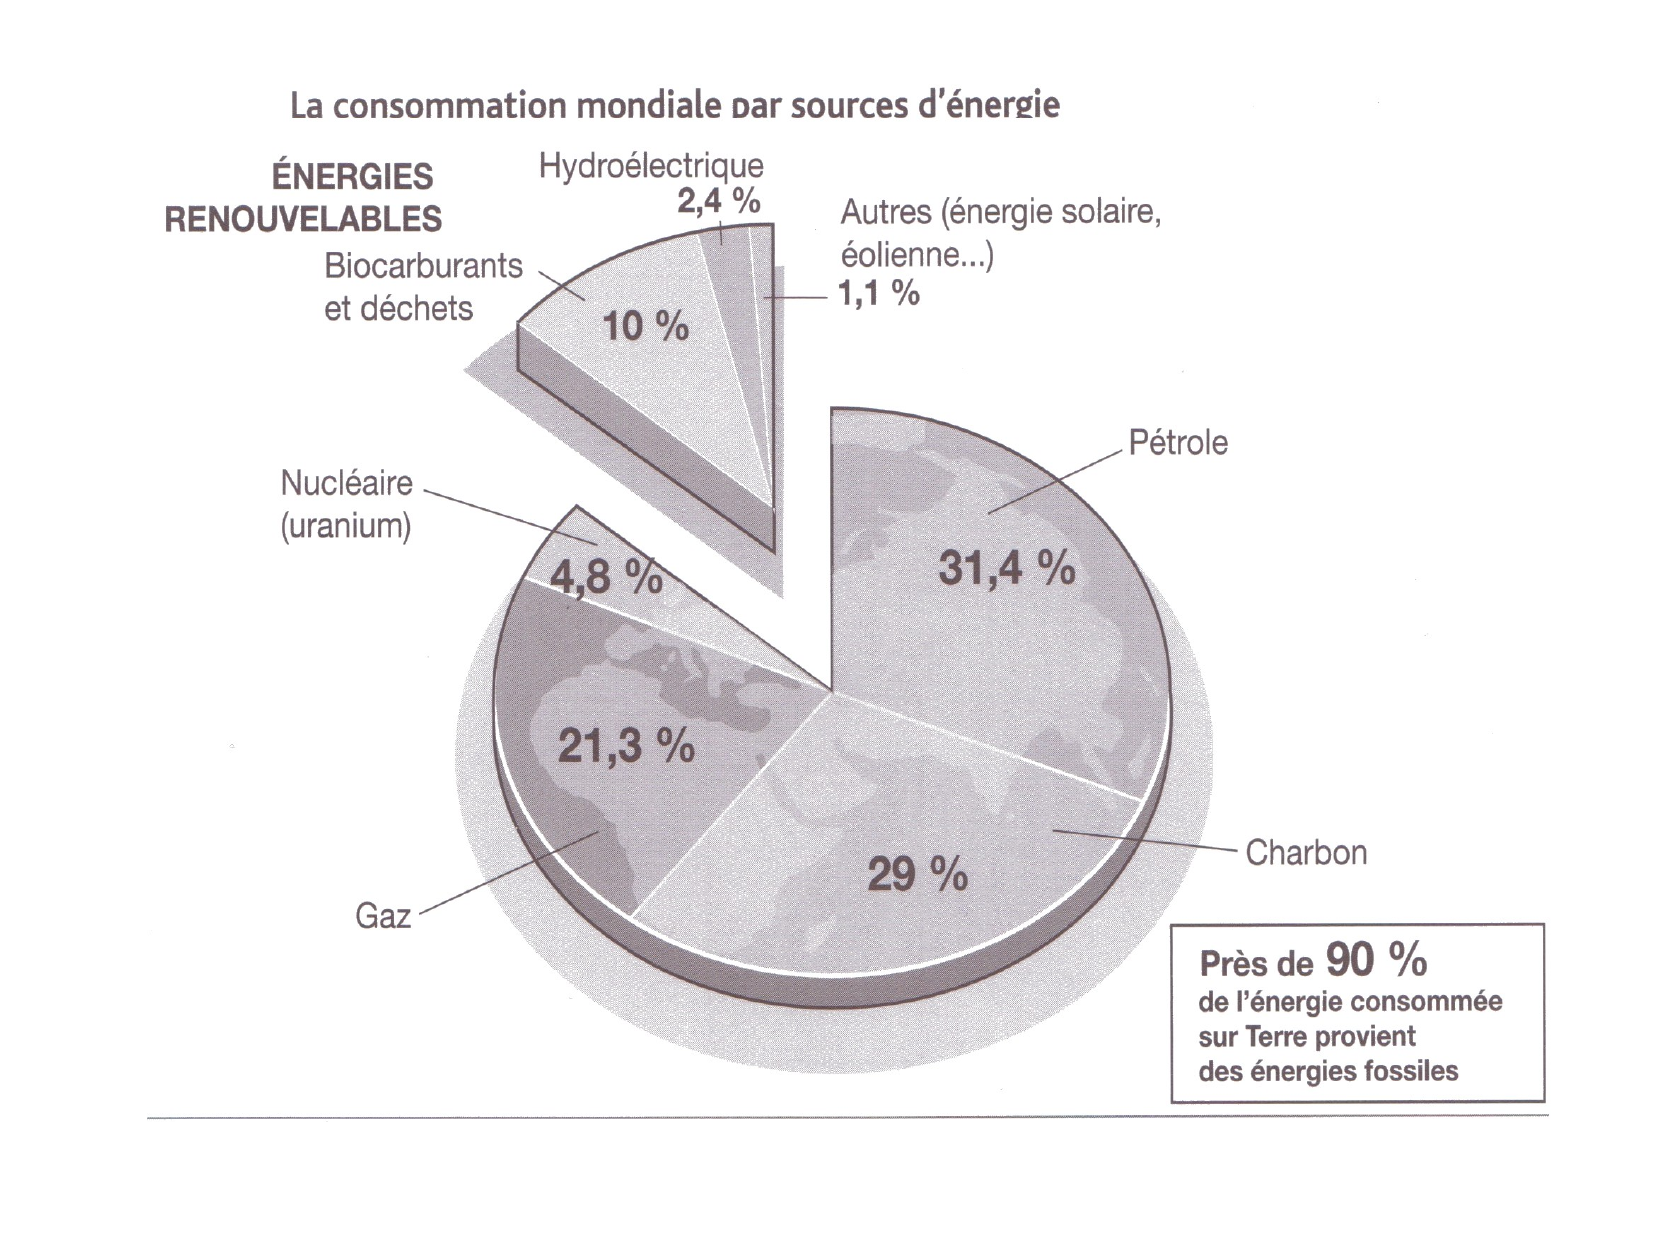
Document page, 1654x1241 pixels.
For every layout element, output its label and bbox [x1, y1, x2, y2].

picture [147, 58, 1565, 1123]
